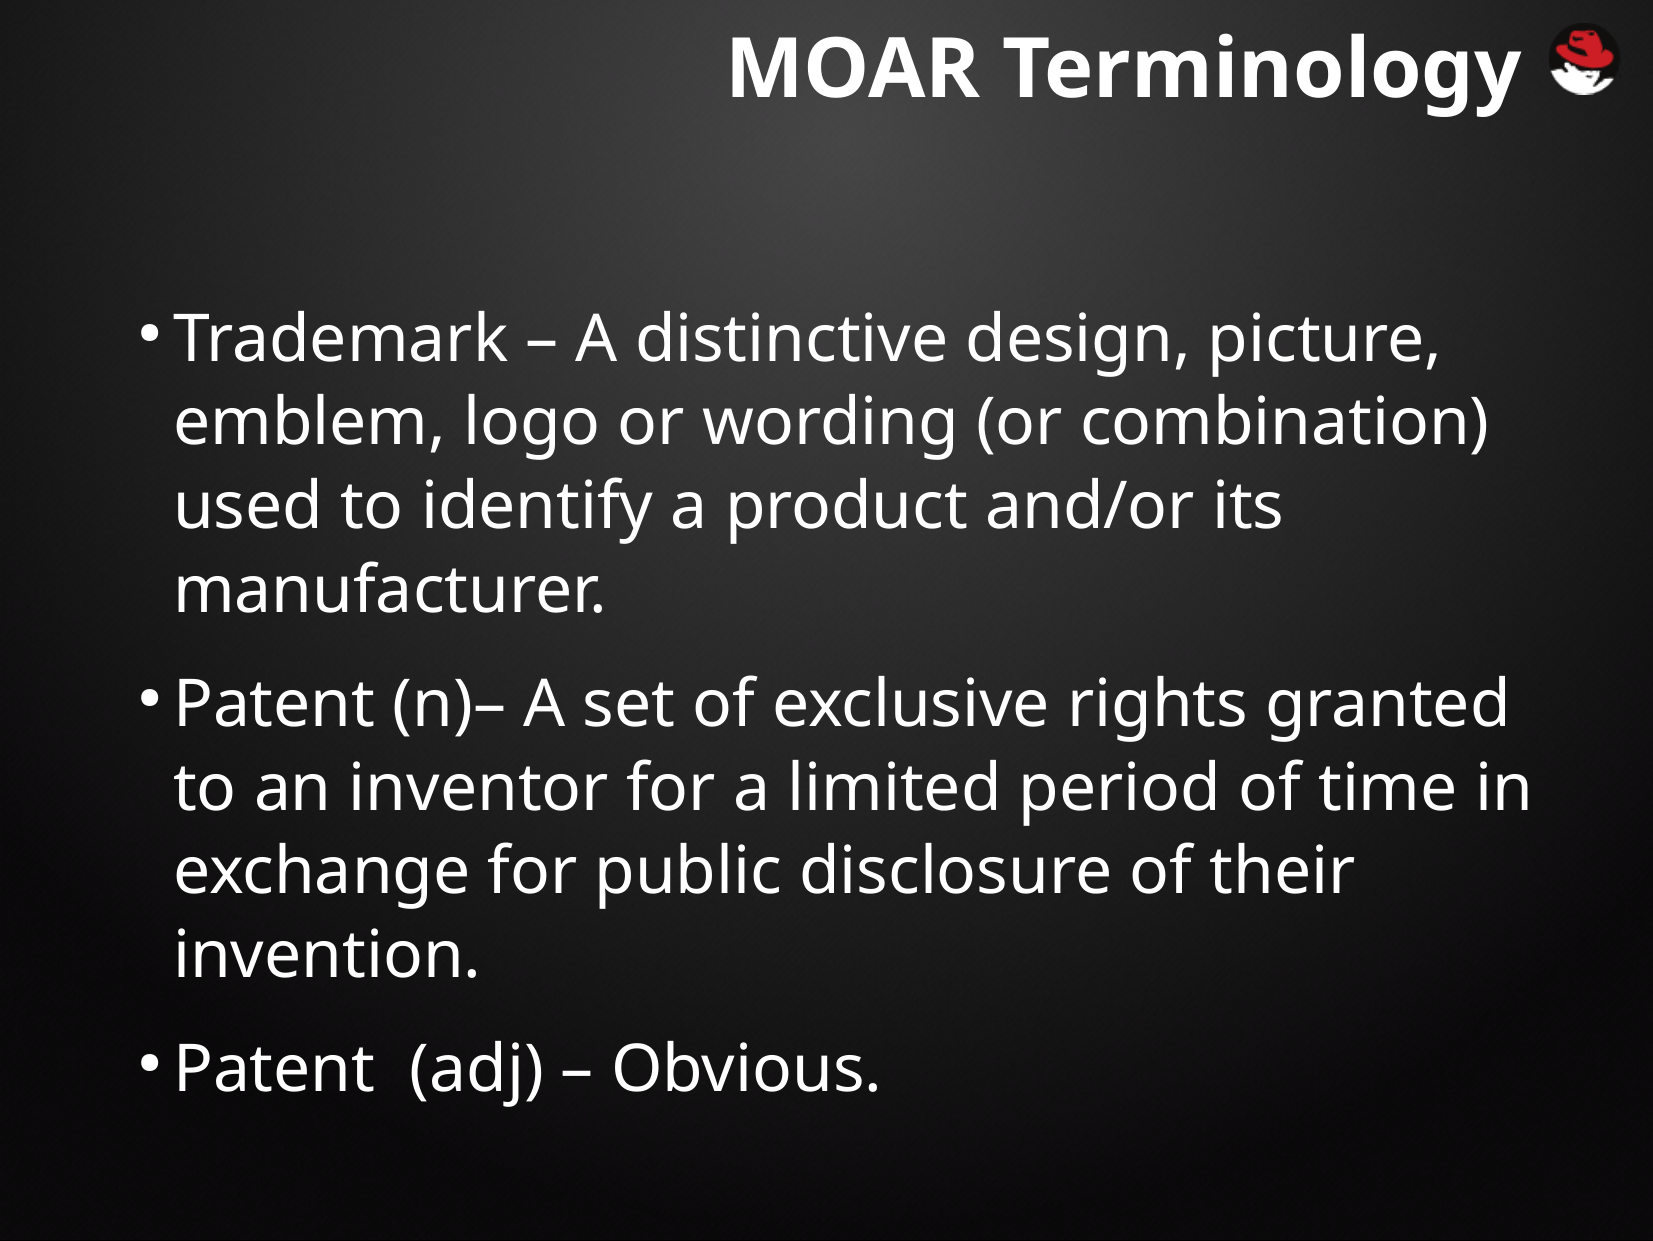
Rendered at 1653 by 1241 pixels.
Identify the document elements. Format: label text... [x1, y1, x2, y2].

title MOAR Terminology [87, 10, 1523, 111]
list Trademark – A distinctive design, picture, emblem, logo or wording (or combination) used to identify a product and/or its manufacturer. Patent (n)– A set of exclusive rights granted to an inventor for a limited period of time in exchange for public disclosure of their invention. Patent (adj) – Obvious. [82, 290, 1570, 1110]
picture [0, 0, 1653, 1240]
